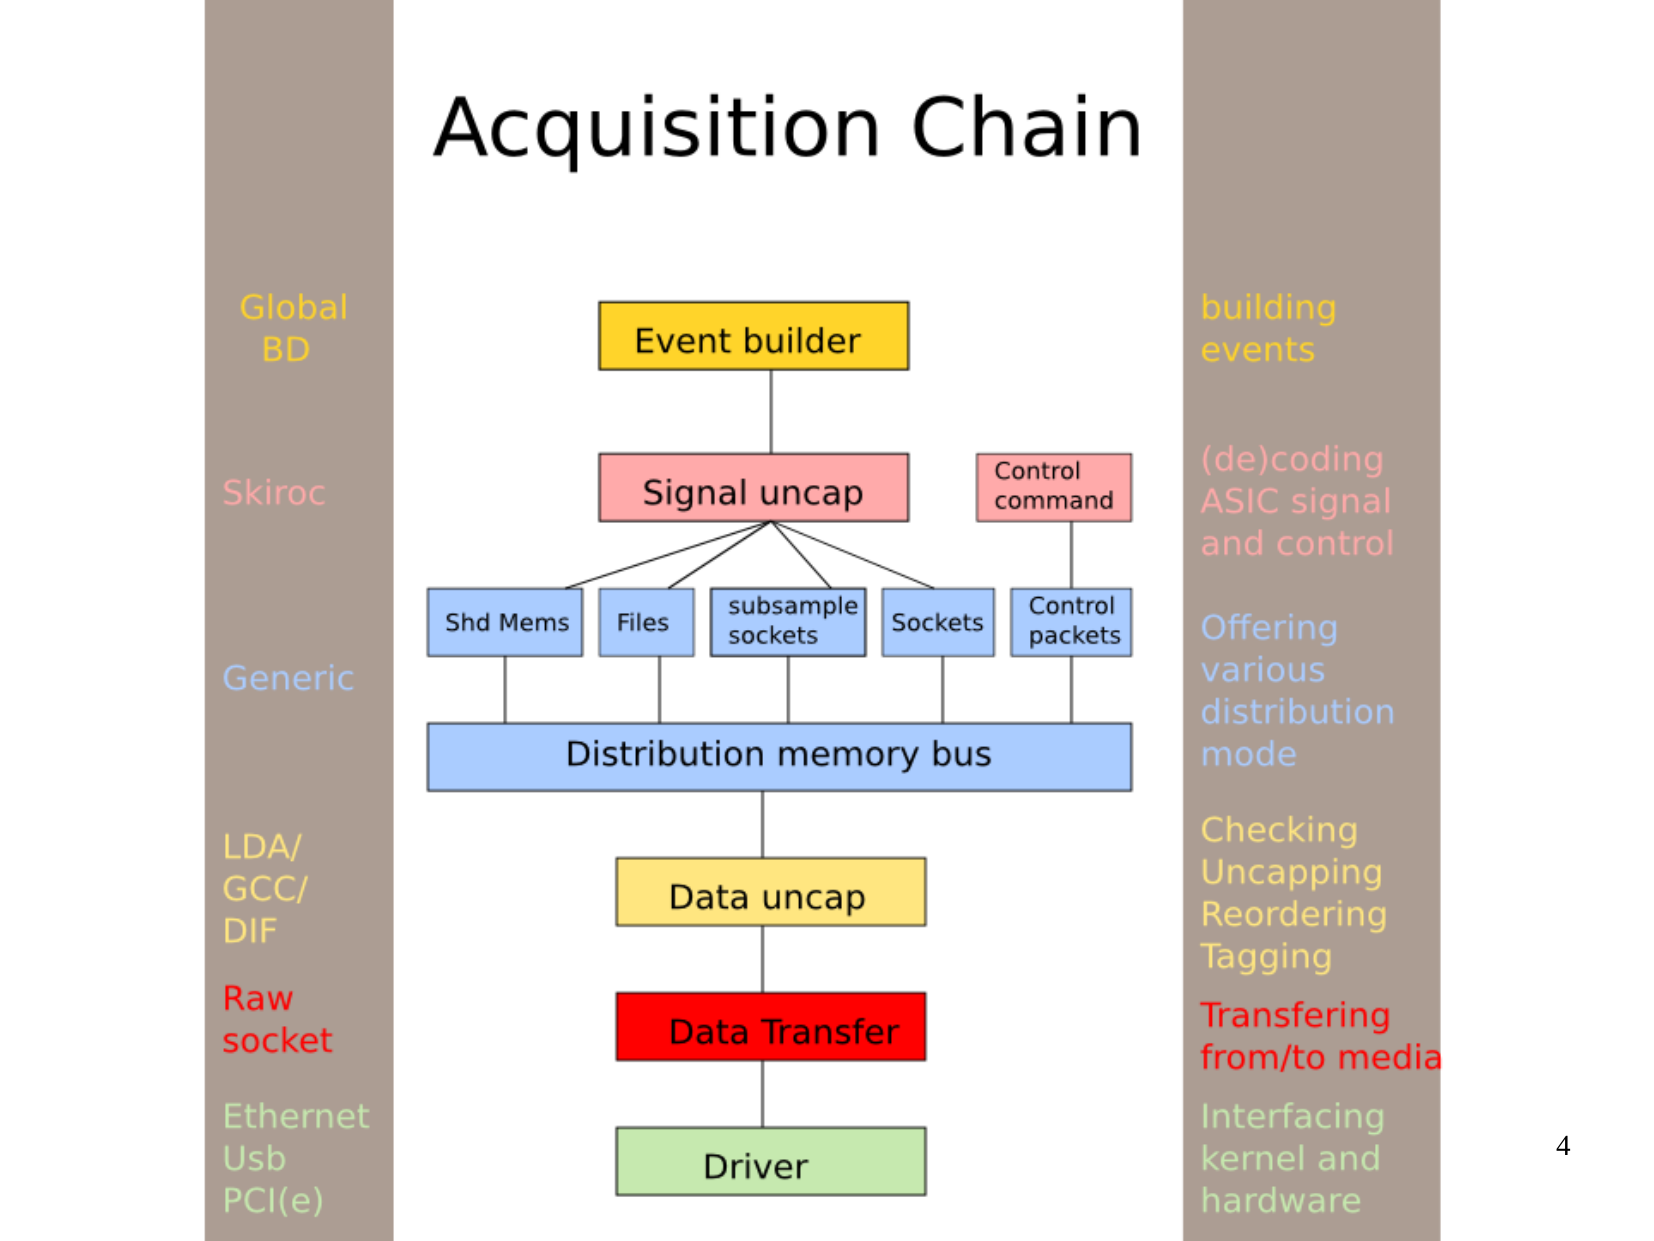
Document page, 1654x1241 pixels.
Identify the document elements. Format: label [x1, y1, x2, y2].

picture [188, 0, 1465, 1241]
